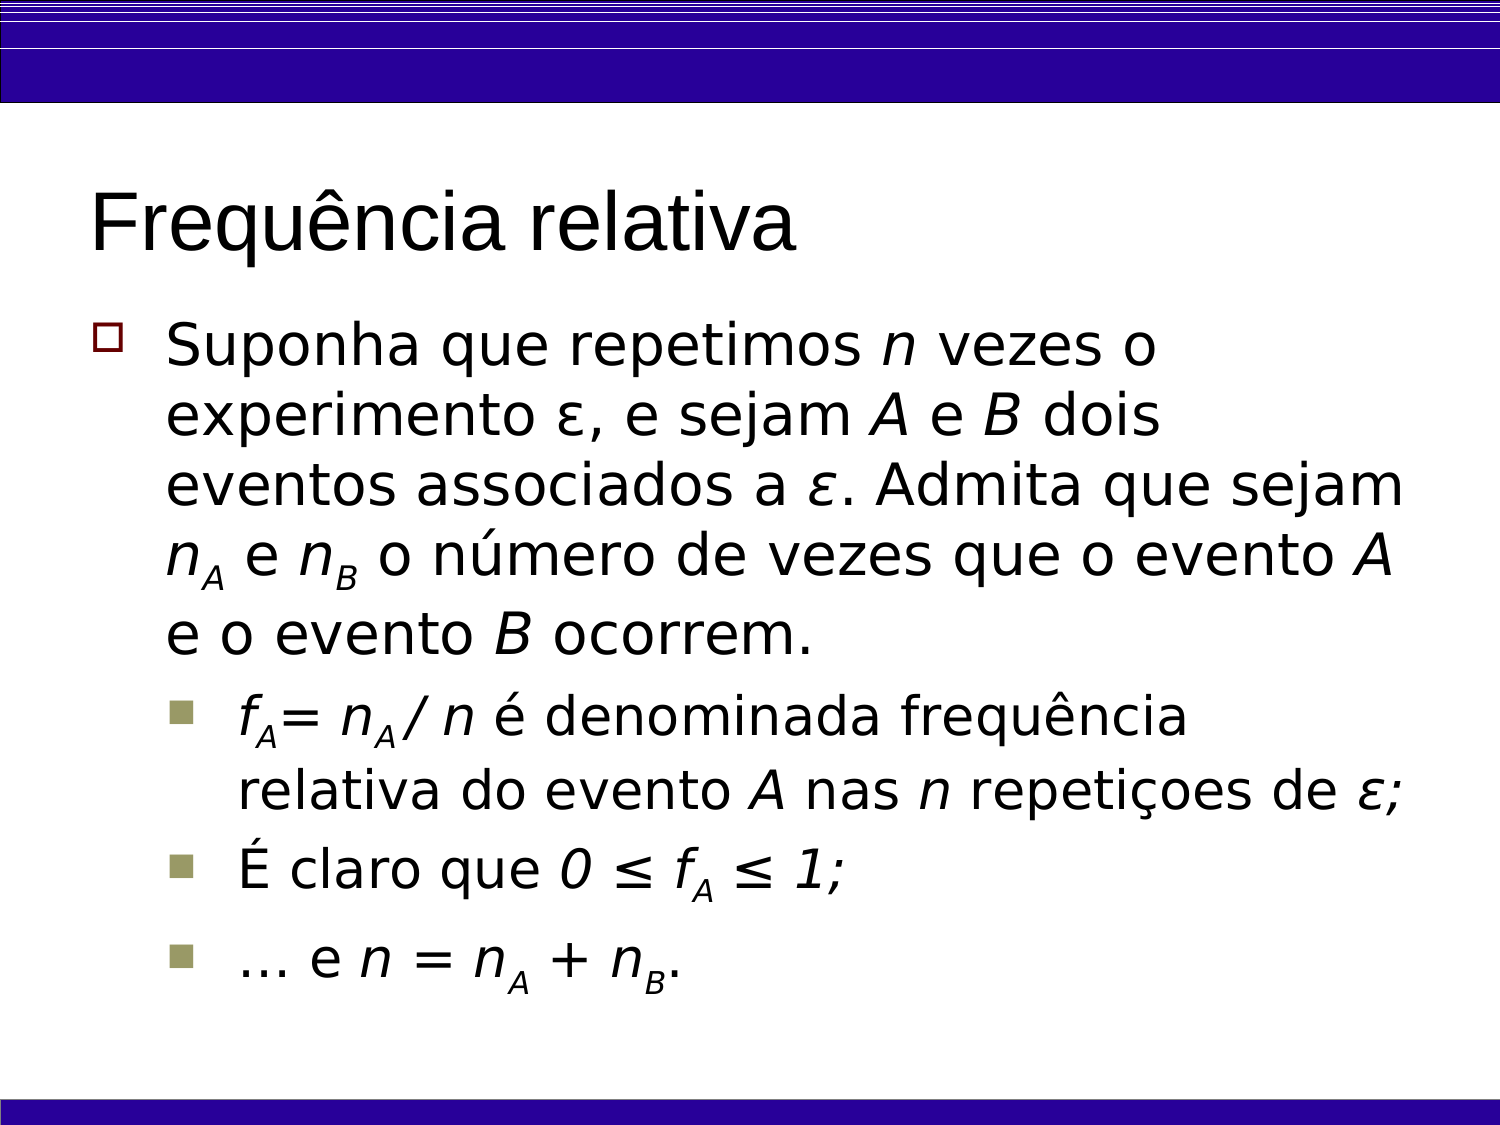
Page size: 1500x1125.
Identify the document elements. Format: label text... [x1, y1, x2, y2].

title Frequência relativa [75, 87, 1426, 275]
list Suponha que repetimos n vezes o experimento ε, e sejam A e B dois eventos associados a ε. Admita que sejam nA e nB o número de vezes que o evento A e o evento B ocorrem. fA= nA / n é denominada frequência relativa do evento A nas n repetiçoes de ε; É claro que 0 ≤ fA ≤ 1; … e n = nA + nB. [75, 299, 1426, 1006]
